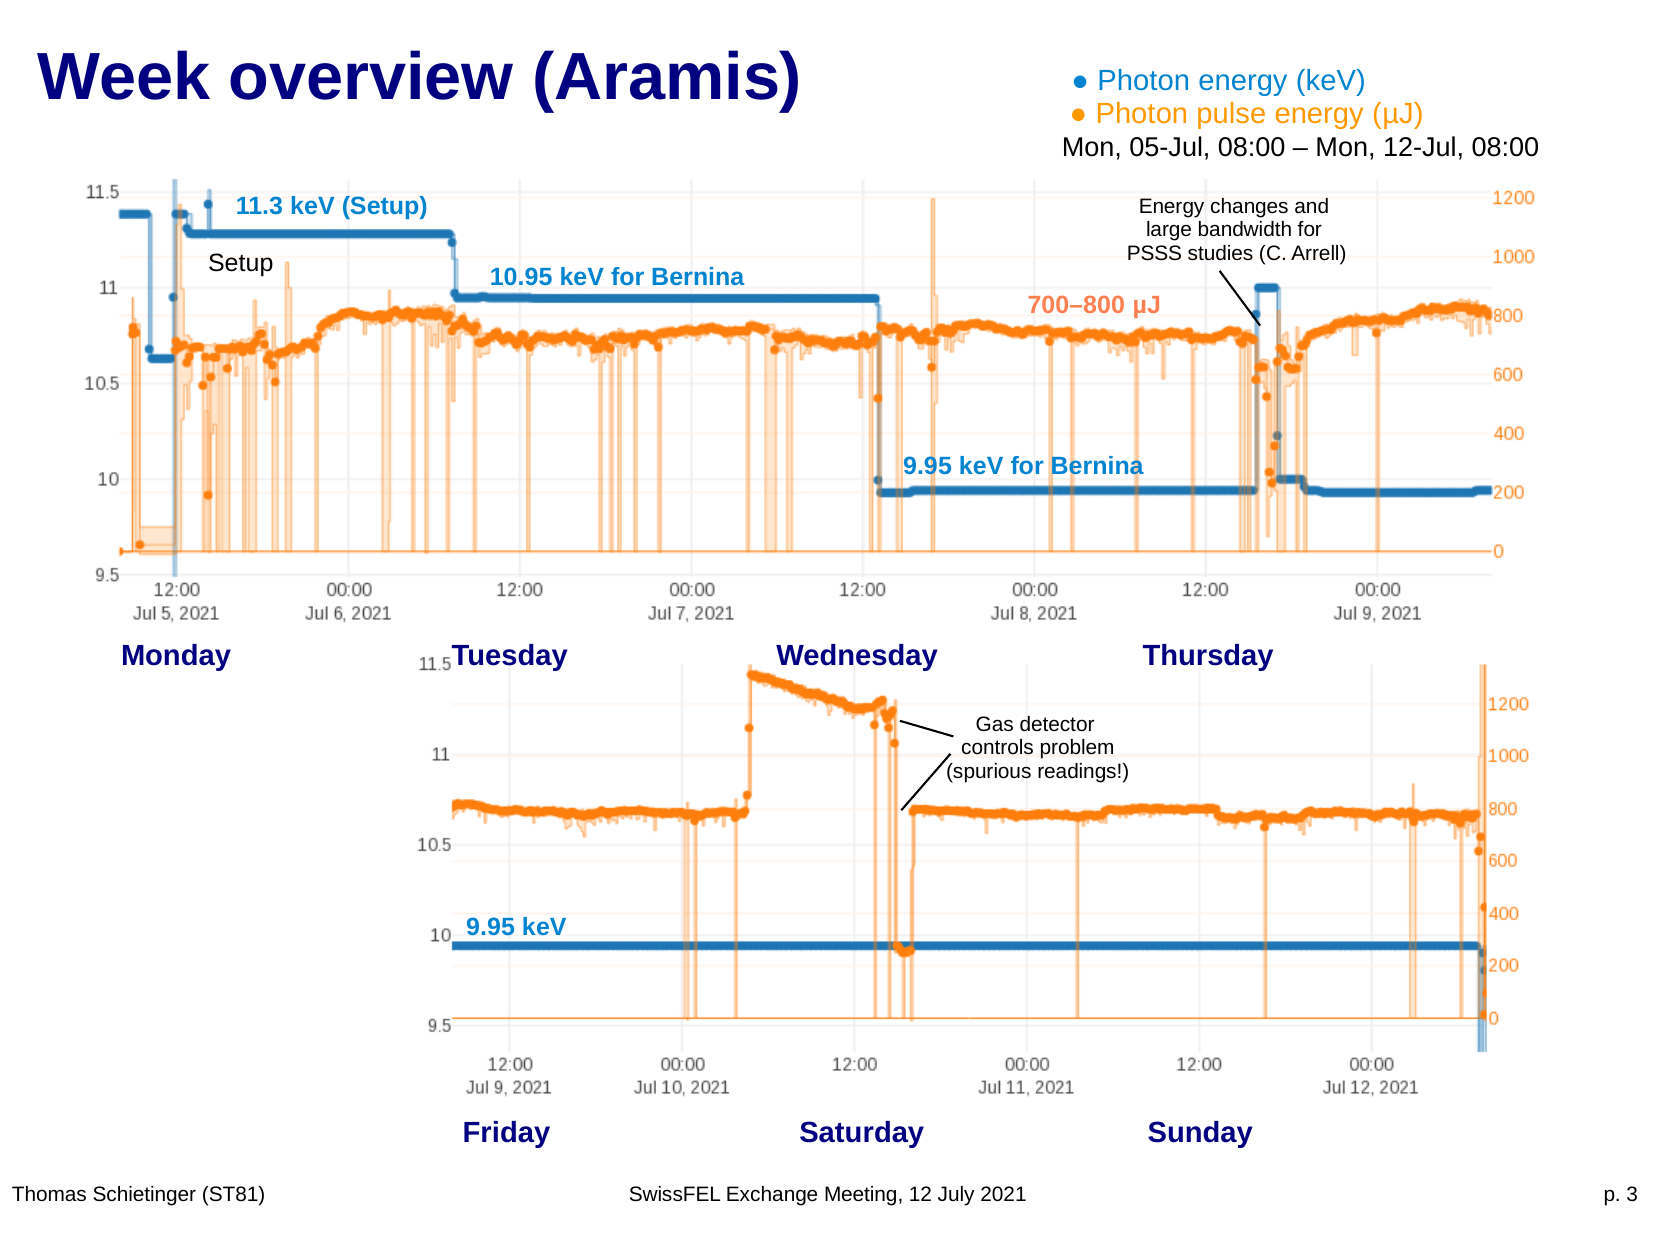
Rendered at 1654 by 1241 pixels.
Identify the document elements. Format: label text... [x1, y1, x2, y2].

picture [51, 153, 1599, 649]
text_box Monday [106, 631, 247, 680]
text_box Tuesday [436, 631, 583, 680]
text_box 10.95 keV for Bernina [475, 255, 760, 299]
text_box 11.3 keV (Setup) [221, 184, 453, 228]
text_box 9.95 keV for Bernina [888, 444, 1160, 488]
text_box Energy changes and large bandwidth for PSSS studies (C. Arrell) [1112, 187, 1362, 273]
title Week overview (Aramis) [37, 7, 1276, 147]
text_box Saturday [784, 1108, 940, 1157]
text_box 700–800 µJ [1012, 283, 1176, 327]
text_box Gas detector controls problem (spurious readings!) [931, 705, 1181, 791]
text_box Thursday [1127, 631, 1289, 680]
text_box Setup [193, 240, 297, 284]
text_box Wednesday [761, 631, 953, 680]
text_box 9.95 keV [451, 905, 589, 949]
text_box Sunday [1132, 1108, 1285, 1157]
text_box Friday [447, 1108, 600, 1157]
picture [402, 651, 1553, 1111]
text_box ● Photon energy (keV) ● Photon pulse energy (µJ) Mon, 05-Jul, 08:00 – Mon, 12-Jul, 08:00 [1047, 51, 1624, 210]
